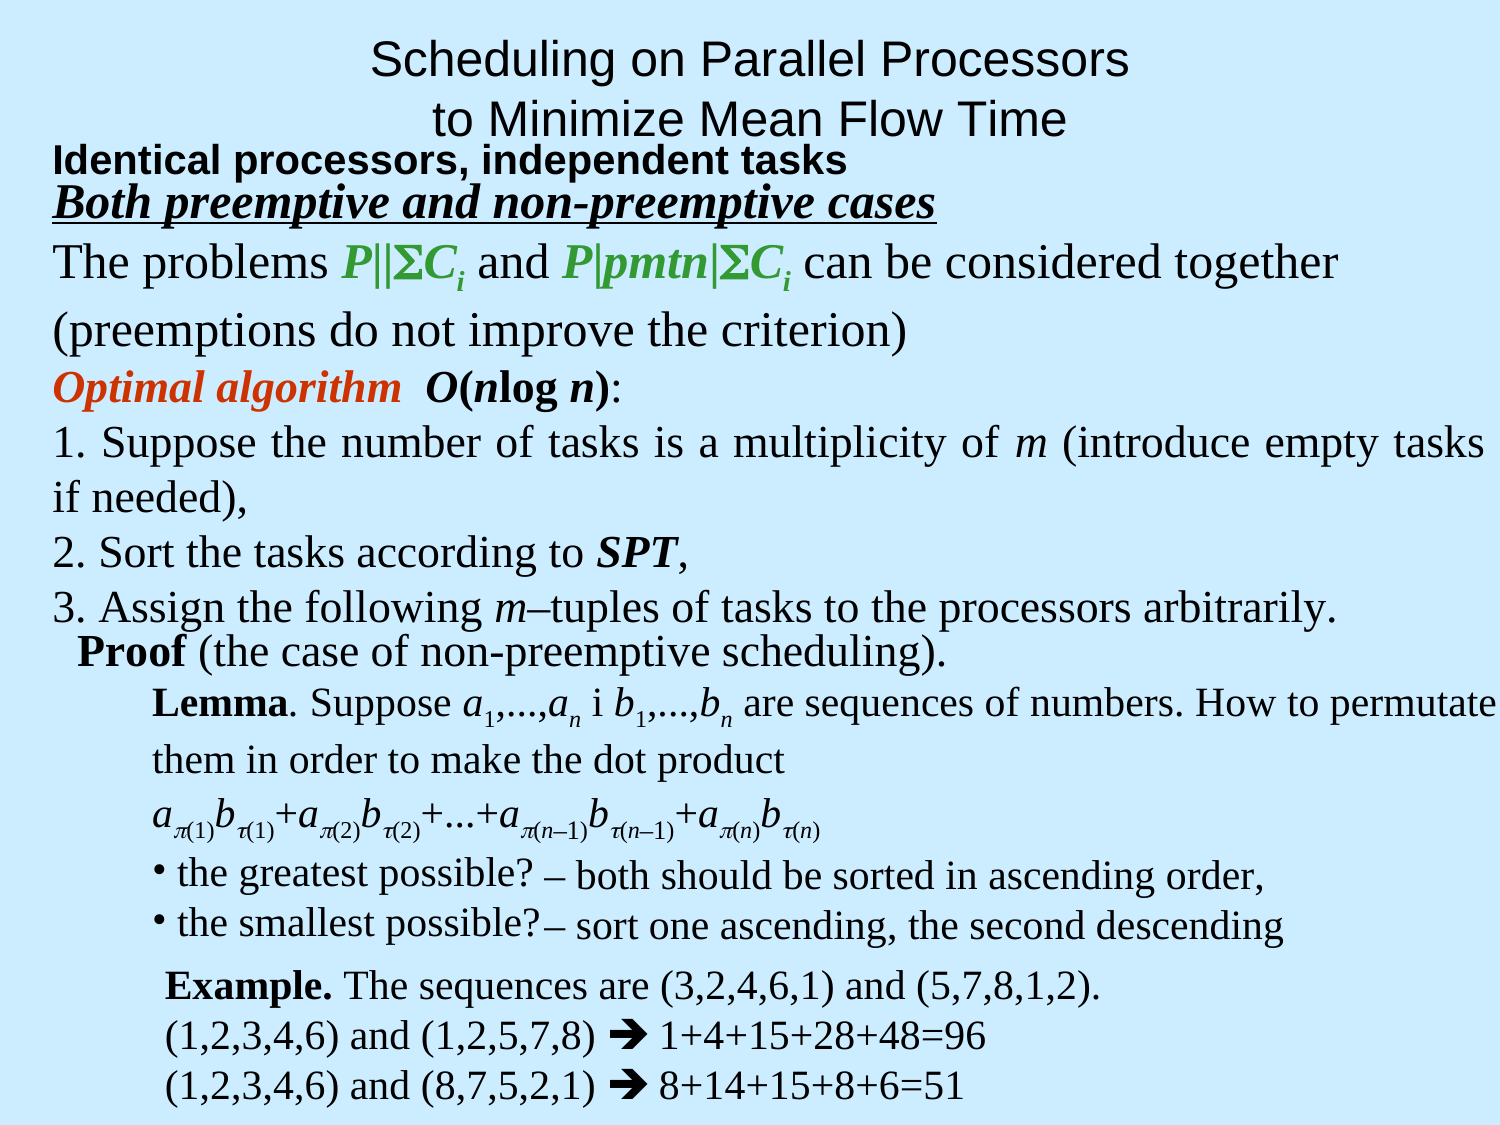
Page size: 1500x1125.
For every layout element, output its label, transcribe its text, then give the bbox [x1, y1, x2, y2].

text_box Both preemptive and non-preemptive cases The problems P||Ci and P|pmtn|Ci can be considered together (preemptions do not improve the criterion) Optimal algorithm O(nlog n): 1. Suppose the number of tasks is a multiplicity of m (introduce empty tasks if needed), 2. Sort the tasks according to SPT, 3. Assign the following m–tuples of tasks to the processors arbitrarily. [37, 191, 1500, 640]
text_box – both should be sorted in ascending order, – sort one ascending, the second descending [454, 840, 1455, 956]
text_box Example. The sequences are (3,2,4,6,1) and (5,7,8,1,2). (1,2,3,4,6) and (1,2,5,7,8)  1+4+15+28+48=96 (1,2,3,4,6) and (8,7,5,2,1)  8+14+15+8+6=51 [149, 950, 1450, 1116]
text_box Proof (the case of non-preemptive scheduling). Lemma. Suppose a1,...,an i b1,...,bn are sequences of numbers. How to permutate them in order to make the dot product a(1)b(1)+a(2)b(2)+...+a(n–1)b(n–1)+a(n)b(n) the greatest possible? the smallest possible? [62, 640, 1500, 953]
title Scheduling on Parallel Processors to Minimize Mean Flow Time [0, 24, 1500, 149]
text_box Identical processors, independent tasks [37, 125, 1500, 191]
